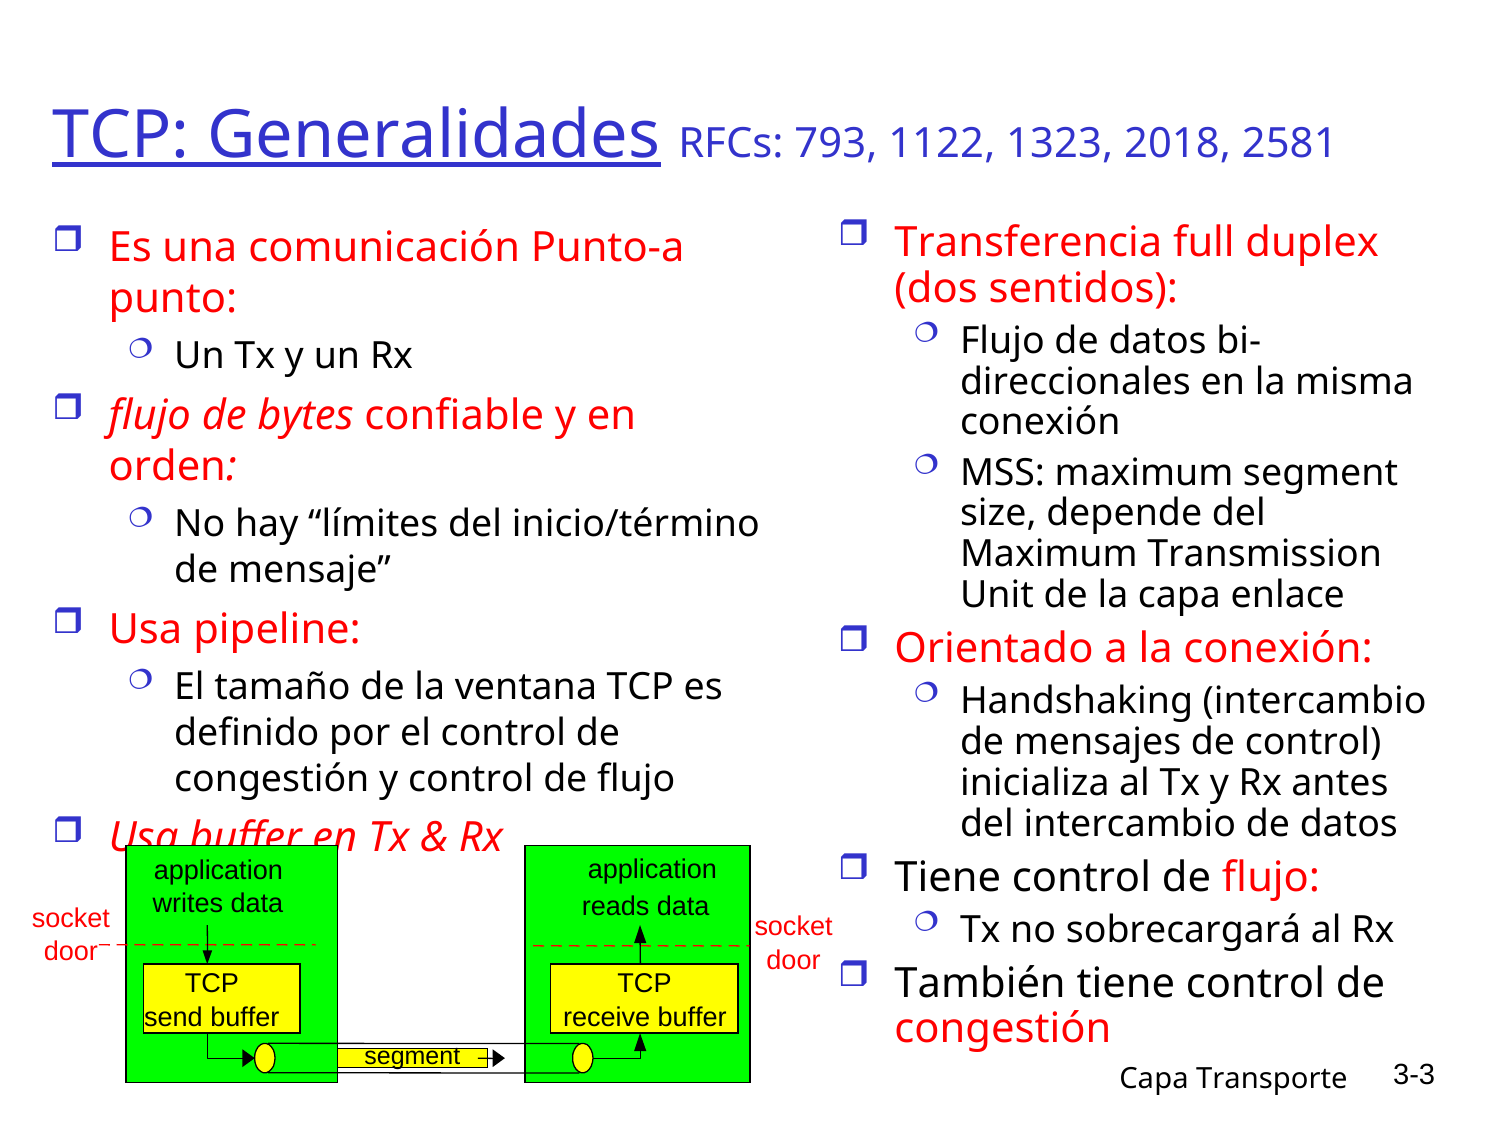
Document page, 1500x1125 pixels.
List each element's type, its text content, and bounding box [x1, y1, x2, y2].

text_box [461, 1048, 488, 1068]
text_box [125, 845, 364, 1083]
text_box writes data [152, 888, 284, 919]
text_box [492, 1049, 505, 1068]
text_box application [153, 854, 283, 886]
title TCP: Generalidades RFCs: 793, 1122, 1323, 2018, 2581 [37, 37, 1424, 225]
text_box application [587, 854, 717, 885]
text_box reads data [581, 890, 710, 921]
text_box send buffer [144, 1001, 280, 1032]
list Transferencia full duplex (dos sentidos): Flujo de datos bi-direccionales en la misma conexión MSS: maximum segment size, depende del Maximum Transmission Unit de la capa enlace Orientado a la conexión: Handshaking (intercambio de mensajes de control) inicializa al Tx y Rx antes del intercambio de datos Tiene control de flujo: Tx no sobrecargará al Rx También tiene control de congestión [823, 212, 1463, 1000]
text_box segment [364, 1041, 461, 1071]
text_box door [43, 935, 98, 967]
text_box TCP [617, 968, 672, 999]
text_box socket [31, 902, 110, 933]
text_box TCP [184, 968, 239, 999]
text_box socket [754, 911, 833, 942]
text_box receive buffer [563, 1001, 727, 1032]
text_box door [766, 944, 821, 975]
list Es una comunicación Punto-a punto: Un Tx y un Rx flujo de bytes confiable y en orden: No hay “límites del inicio/término de mensaje” Usa pipeline: El tamaño de la ventana TCP es definido por el control de congestión y control de flujo Usa buffer en Tx & Rx [37, 212, 788, 872]
text_box [525, 845, 751, 1083]
